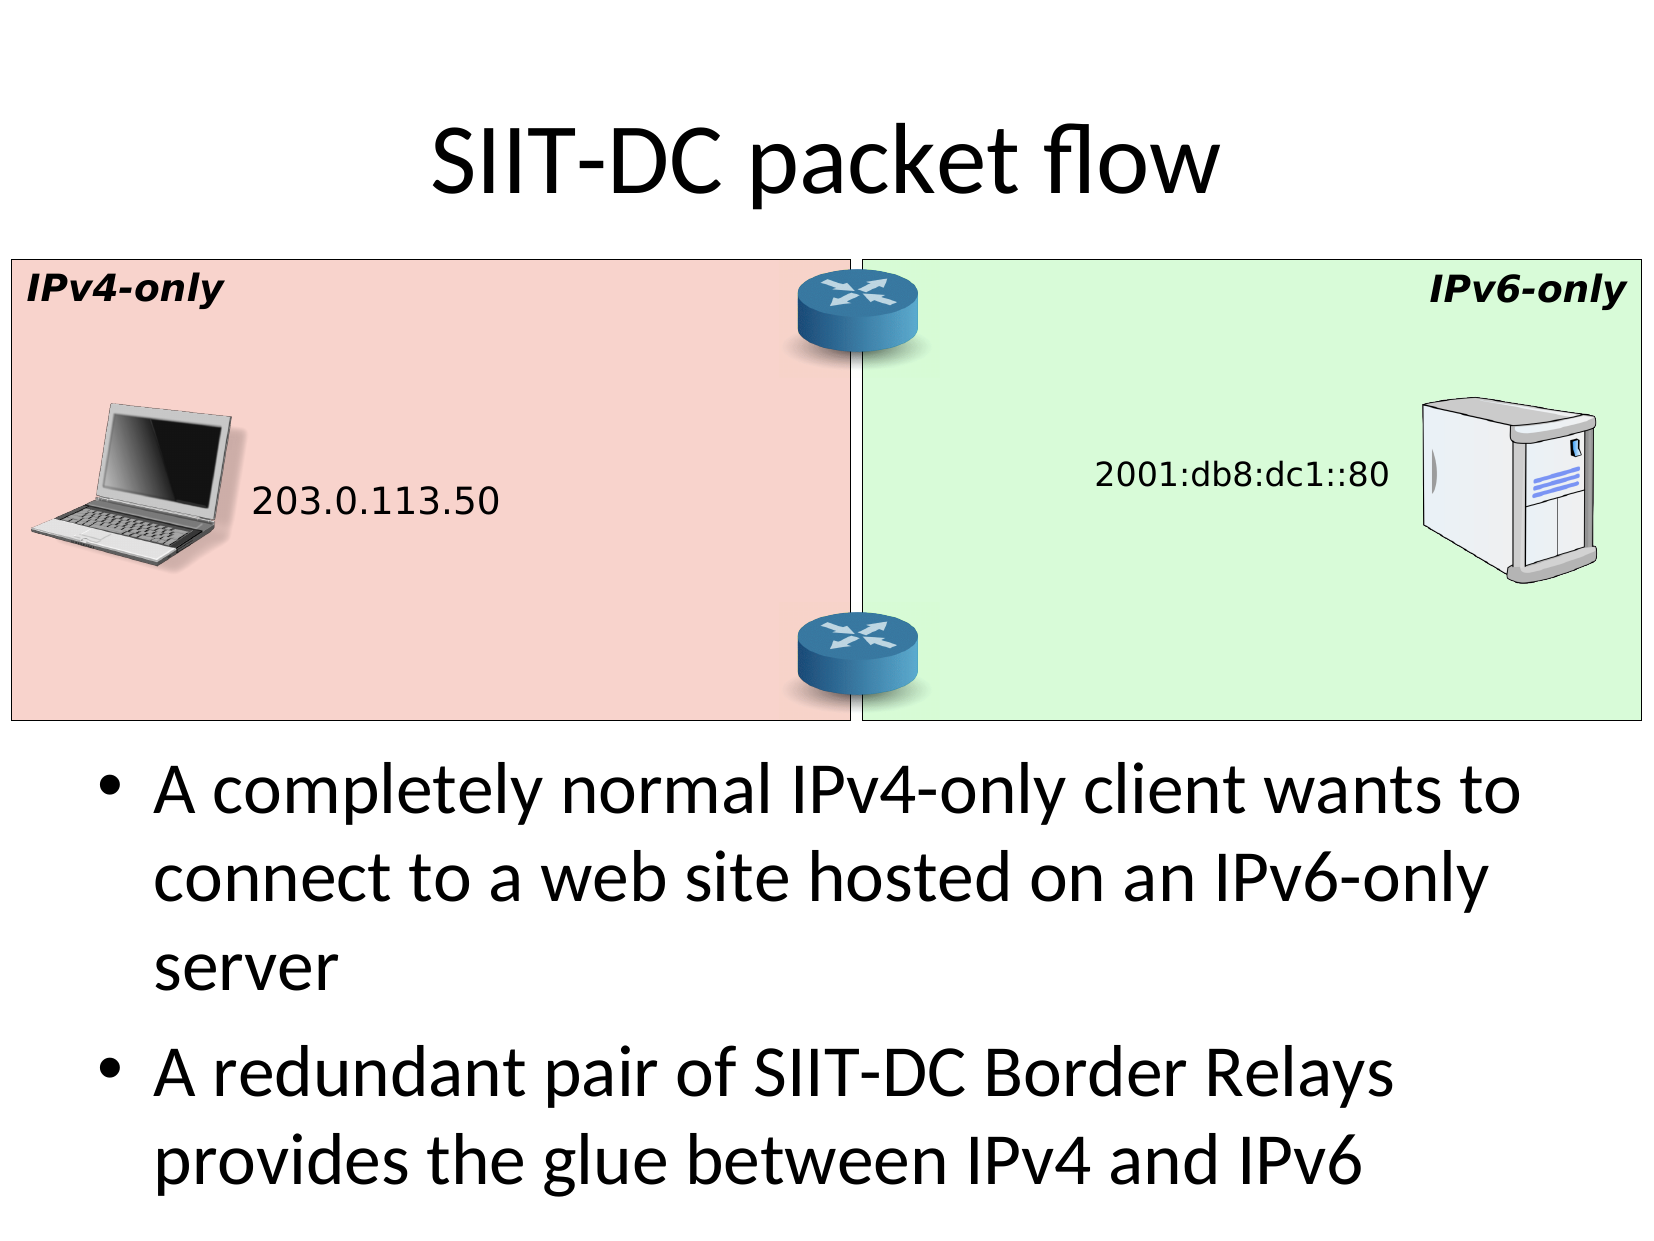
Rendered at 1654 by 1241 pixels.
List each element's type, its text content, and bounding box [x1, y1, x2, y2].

picture [779, 602, 940, 721]
list A completely normal IPv4-only client wants to connect to a web site hosted on an IPv6-only server A redundant pair of SIIT-DC Border Relays provides the glue between IPv4 and IPv6 [82, 732, 1571, 1241]
text_box IPv6-only [1414, 260, 1642, 319]
text_box 203.0.113.50 [236, 472, 516, 531]
text_box IPv4-only [11, 259, 239, 319]
picture [26, 399, 254, 579]
text_box 2001:db8:dc1::80 [1079, 448, 1406, 502]
text_box [862, 259, 1642, 721]
text_box [11, 259, 851, 721]
picture [779, 259, 940, 378]
picture [1405, 387, 1619, 603]
title SIIT-DC packet flow [82, 49, 1571, 257]
